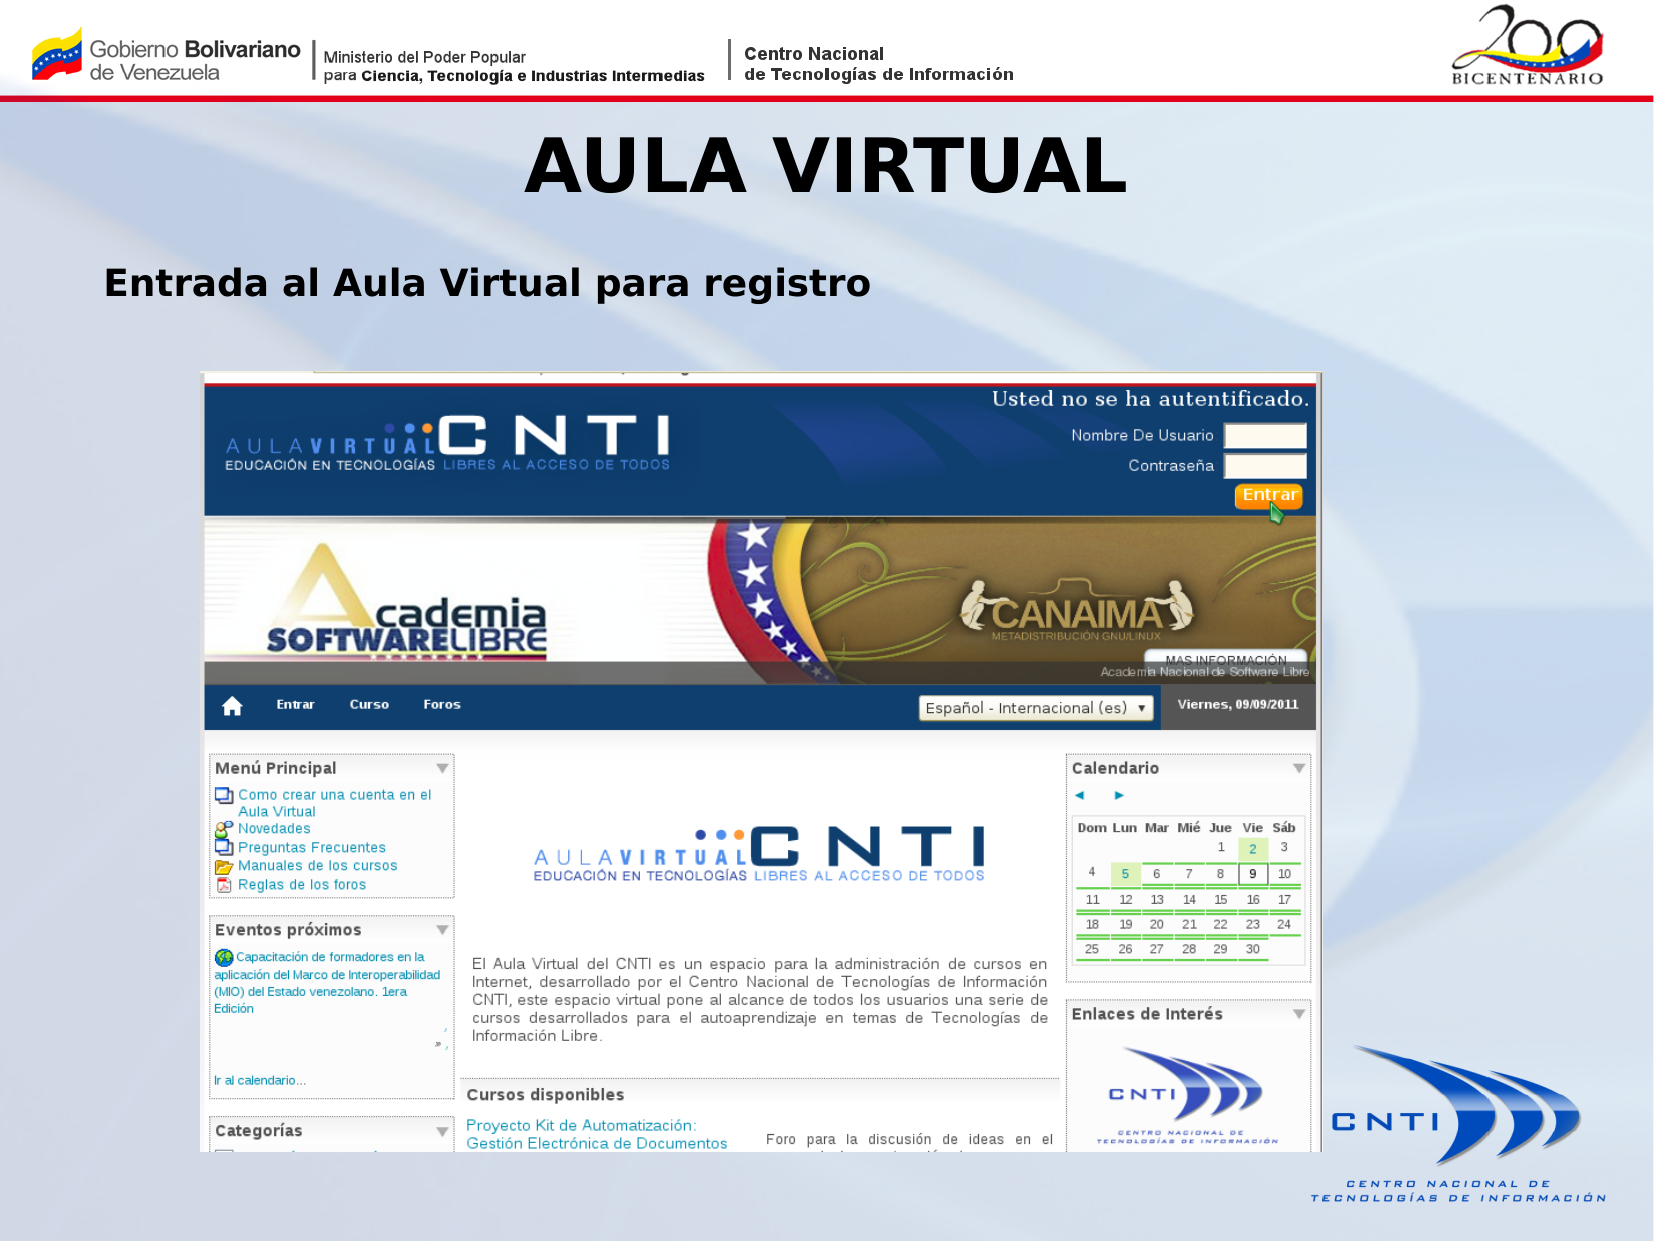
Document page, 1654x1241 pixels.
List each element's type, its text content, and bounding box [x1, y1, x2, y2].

picture [0, 231, 1654, 1241]
title AULA VIRTUAL [0, 102, 1654, 231]
text_box Entrada al Aula Virtual para registro [88, 253, 916, 331]
picture [0, 0, 1654, 102]
